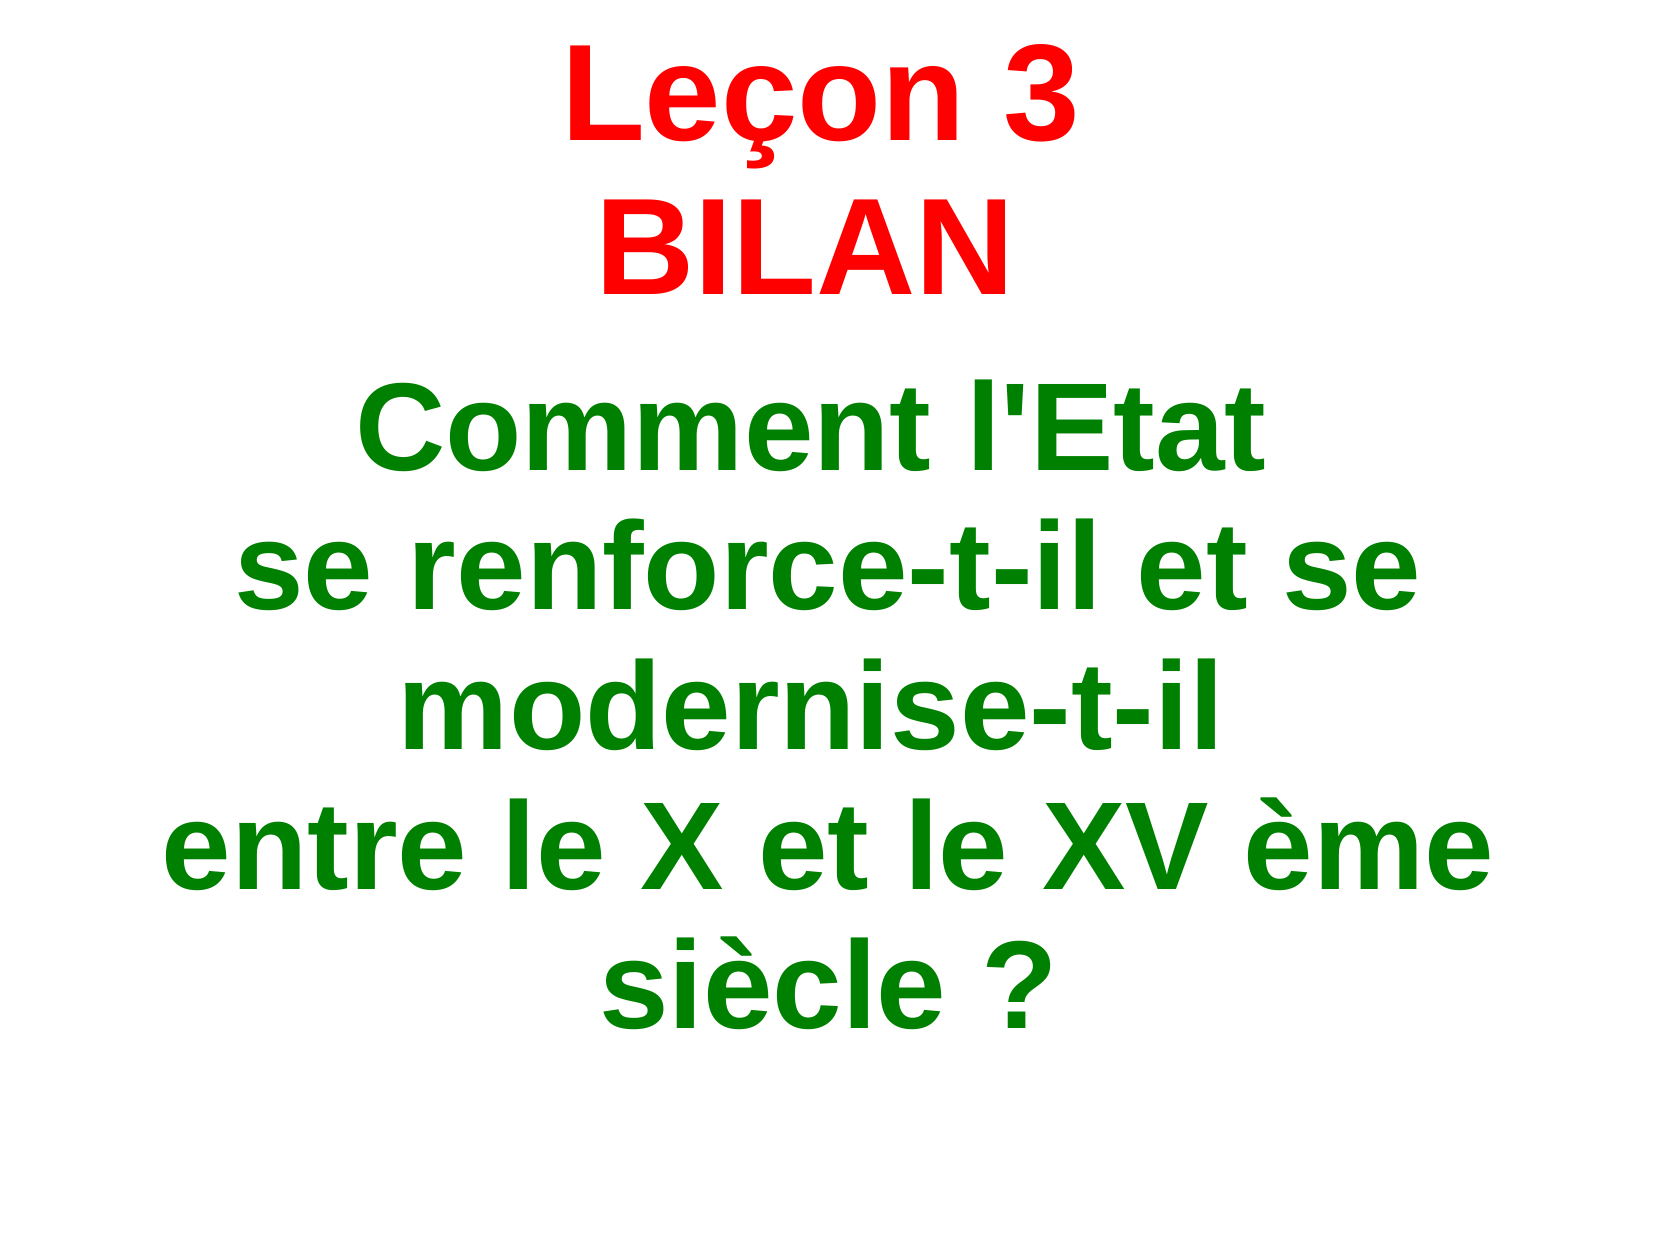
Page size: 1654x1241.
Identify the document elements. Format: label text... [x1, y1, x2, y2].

title Leçon 3 BILAN [76, 15, 1565, 324]
text_box Comment l'Etat se renforce-t-il et se modernise-t-il entre le X et le XV ème siècle ? [29, 349, 1628, 1063]
